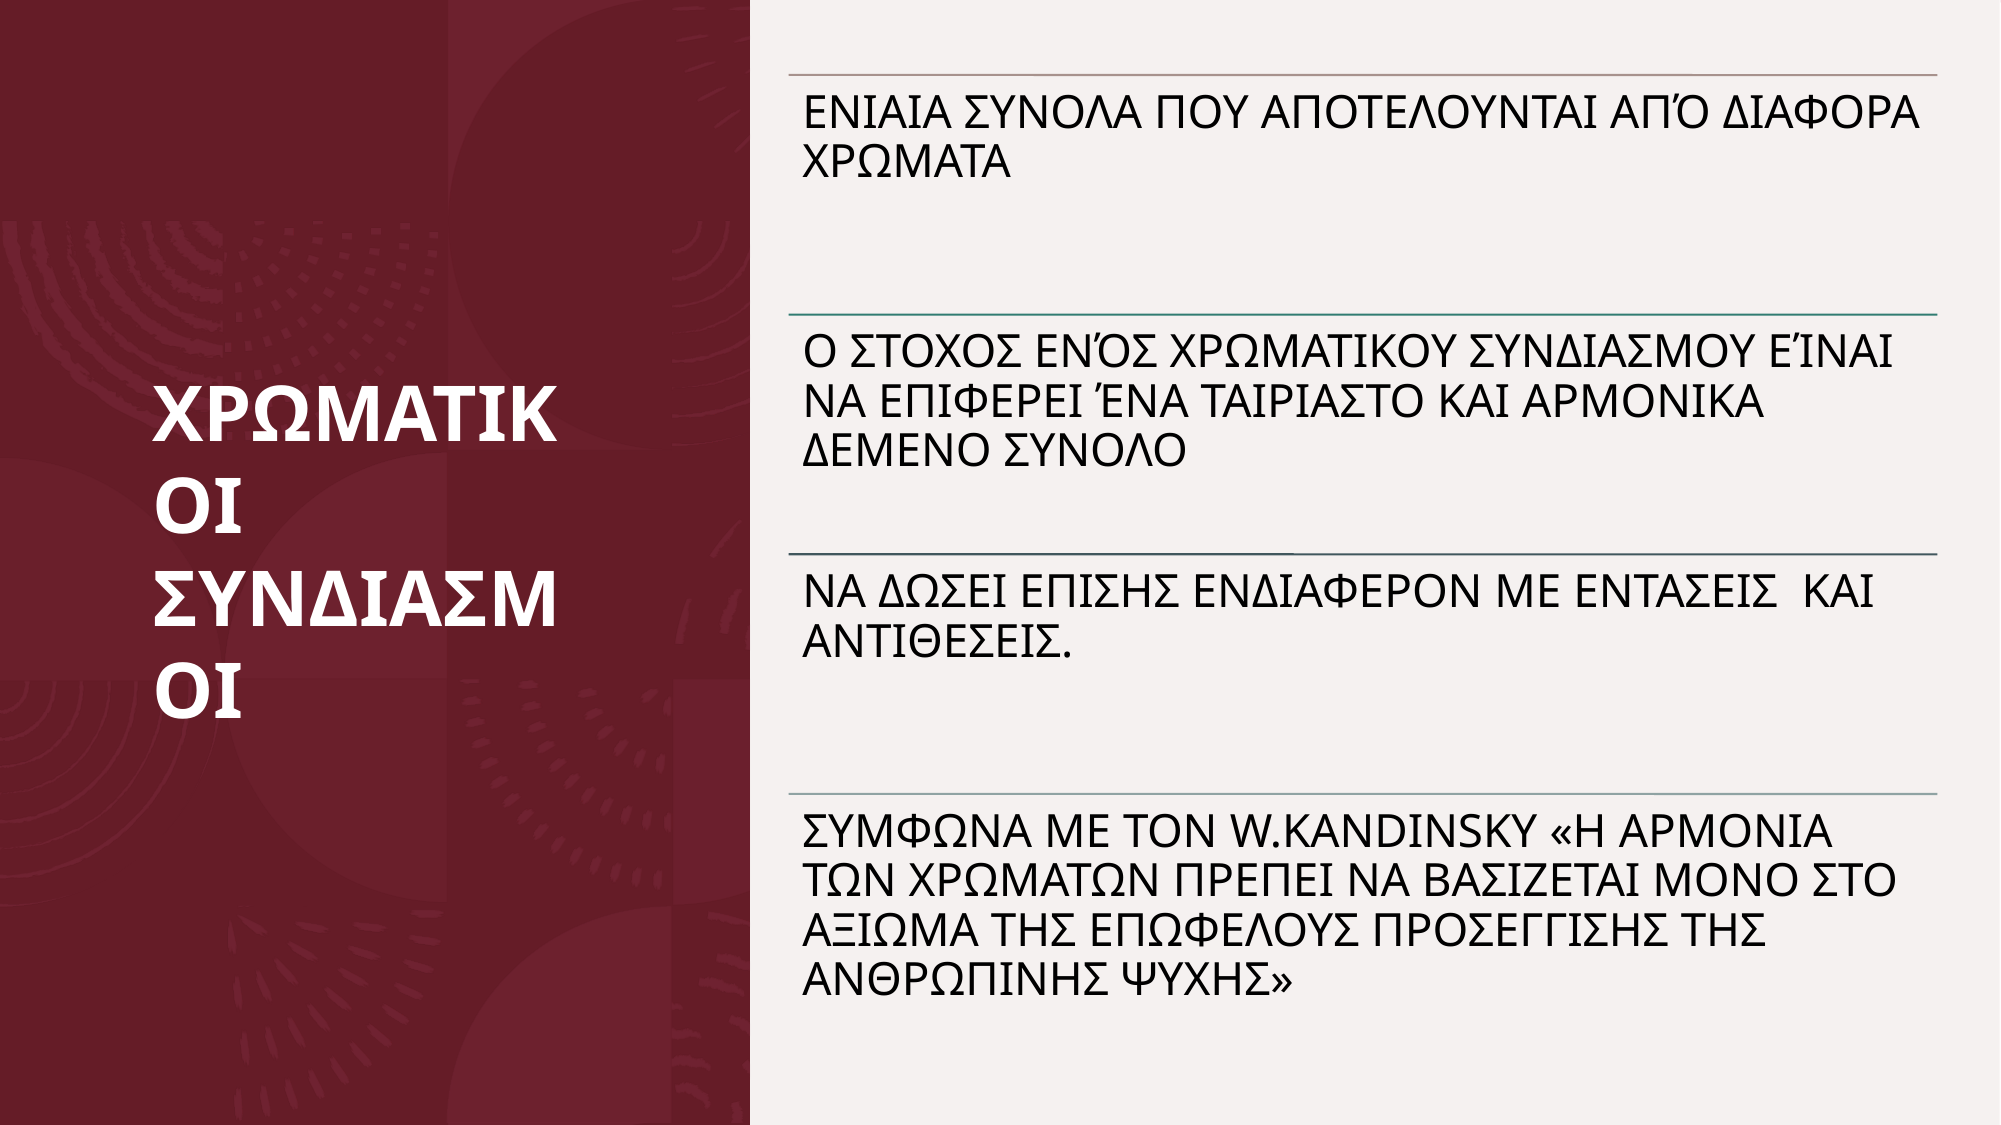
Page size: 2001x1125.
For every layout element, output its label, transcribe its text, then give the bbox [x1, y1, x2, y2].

text_box [0, 0, 2000, 1125]
text_box ΕΝΙΑΙΑ ΣΥΝΟΛΑ ΠΟΥ ΑΠΟΤΕΛΟΥΝΤΑΙ ΑΠΌ ΔΙΑΦΟΡΑ ΧΡΩΜΑΤΑ [788, 75, 1938, 314]
text_box Ο ΣΤΟΧΟΣ ΕΝΌΣ ΧΡΩΜΑΤΙΚΟΥ ΣΥΝΔΙΑΣΜΟΥ ΕΊΝΑΙ ΝΑ ΕΠΙΦΕΡΕΙ ΈΝΑ ΤΑΙΡΙΑΣΤΟ ΚΑΙ ΑΡΜΟΝΙΚΑ ΔΕΜΕΝΟ ΣΥΝΟΛΟ [788, 314, 1938, 554]
text_box ΣΥΜΦΩΝΑ ΜΕ ΤΟΝ W.KANDINSKY «Η ΑΡΜΟΝΙΑ ΤΩΝ ΧΡΩΜΑΤΩΝ ΠΡΕΠΕΙ ΝΑ ΒΑΣΙΖΕΤΑΙ ΜΟΝΟ ΣΤΟ ΑΞΙΩΜΑ ΤΗΣ ΕΠΩΦΕΛΟΥΣ ΠΡΟΣΕΓΓΙΣΗΣ ΤΗΣ ΑΝΘΡΩΠΙΝΗΣ ΨΥΧΗΣ» [788, 793, 1938, 1034]
title ΧΡΩΜΑΤΙΚΟΙ ΣΥΝΔΙΑΣΜΟΙ [137, 91, 601, 1007]
text_box ΝΑ ΔΩΣΕΙ ΕΠΙΣΗΣ ΕΝΔΙΑΦΕΡΟΝ ΜΕ ΕΝΤΑΣΕΙΣ ΚΑΙ ΑΝΤΙΘΕΣΕΙΣ. [788, 554, 1938, 793]
